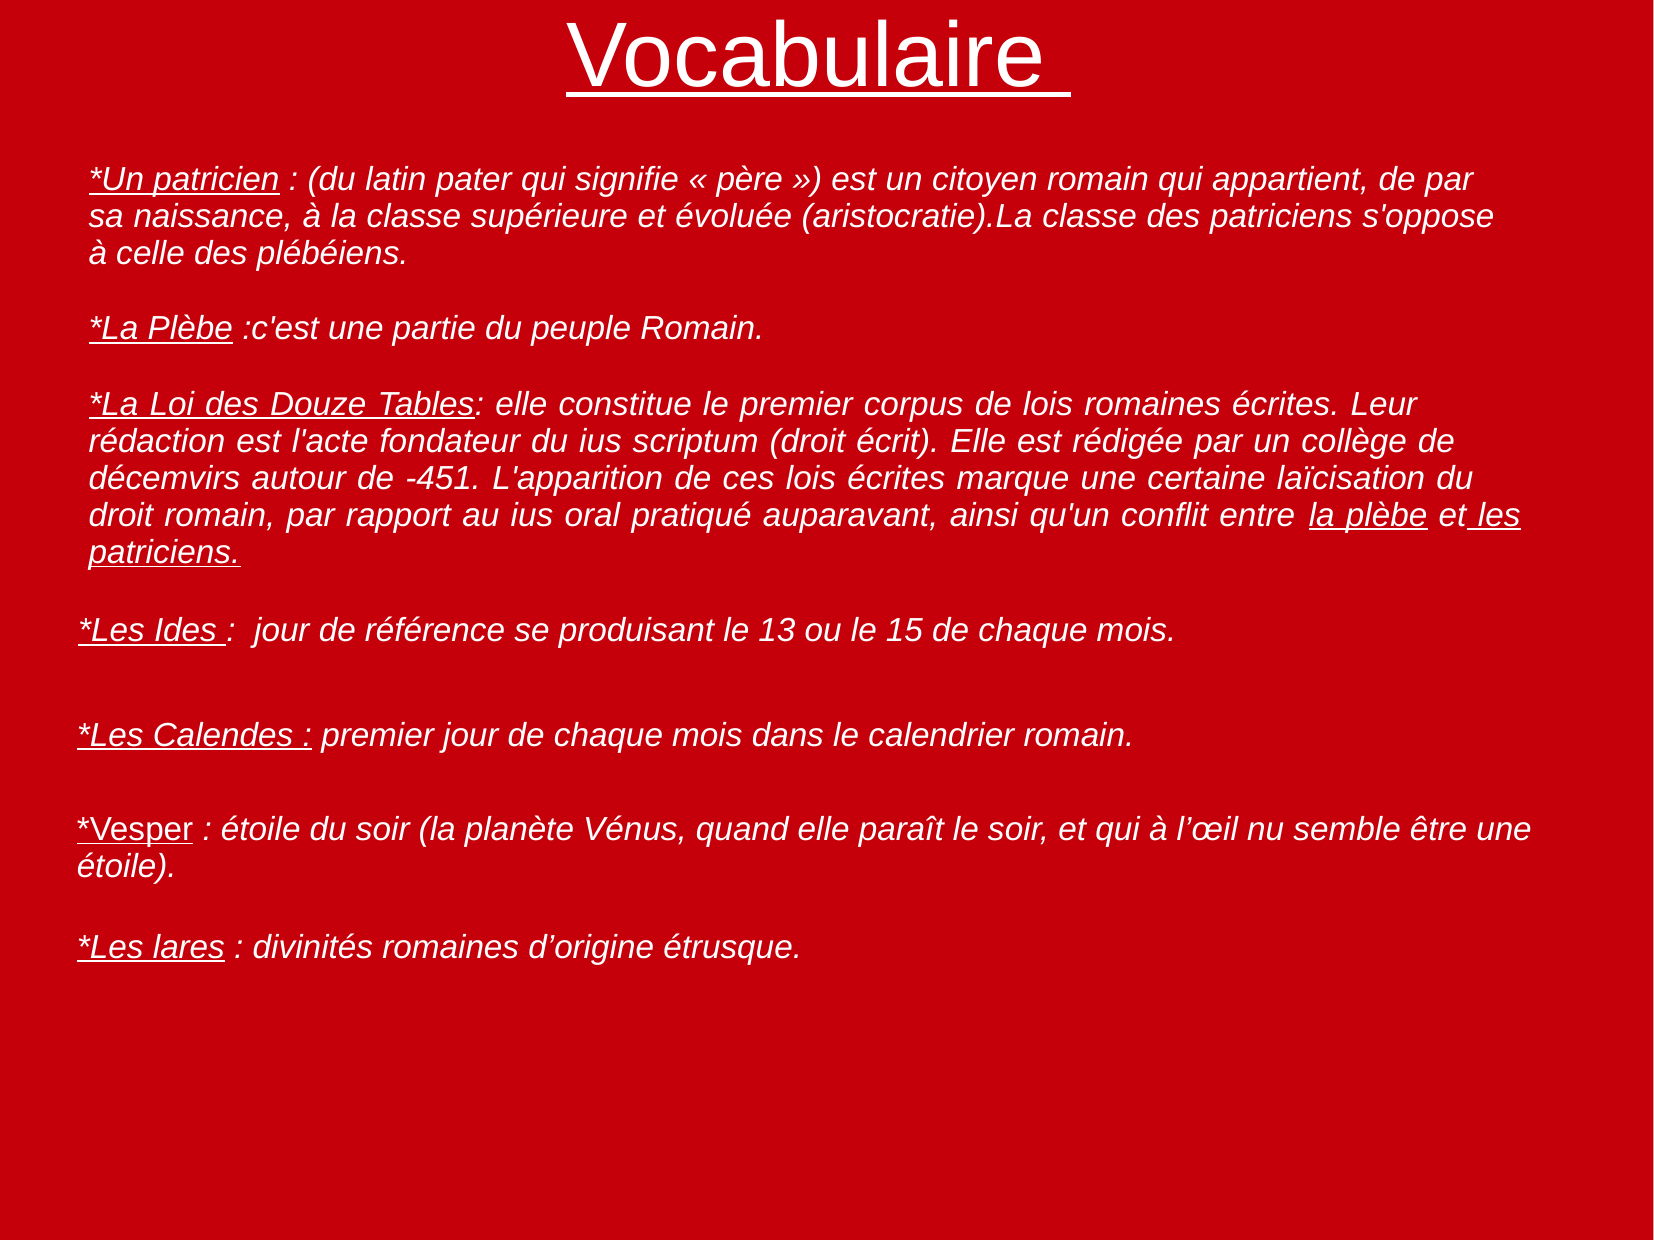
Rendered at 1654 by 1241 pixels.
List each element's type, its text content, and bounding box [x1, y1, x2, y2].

text_box Vocabulaire [515, 3, 1123, 107]
text_box *La Plèbe :c'est une partie du peuple Romain. [0, 302, 804, 355]
text_box *Les lares : divinités romaines d’origine étrusque. [0, 921, 1025, 979]
text_box *Vesper : étoile du soir (la planète Vénus, quand elle paraît le soir, et qui à l’œil nu semble être une étoile). [0, 803, 1642, 893]
text_box *Un patricien : (du latin pater qui signifie « père ») est un citoyen romain qui appartient, de par sa naissance, à la classe supérieure et évoluée (aristocratie).La classe des patriciens s'oppose à celle des plébéiens. [0, 153, 1512, 280]
text_box *Les Ides : jour de référence se produisant le 13 ou le 15 de chaque mois. [0, 604, 1193, 662]
text_box *La Loi des Douze Tables: elle constitue le premier corpus de lois romaines écrites. Leur rédaction est l'acte fondateur du ius scriptum (droit écrit). Elle est rédigée par un collège de décemvirs autour de -451. L'apparition de ces lois écrites marque une certaine laïcisation du droit romain, par rapport au ius oral pratiqué auparavant, ainsi qu'un conflit entre la plèbe et les patriciens. [0, 377, 1536, 578]
text_box *Les Calendes : premier jour de chaque mois dans le calendrier romain. [0, 708, 1323, 766]
